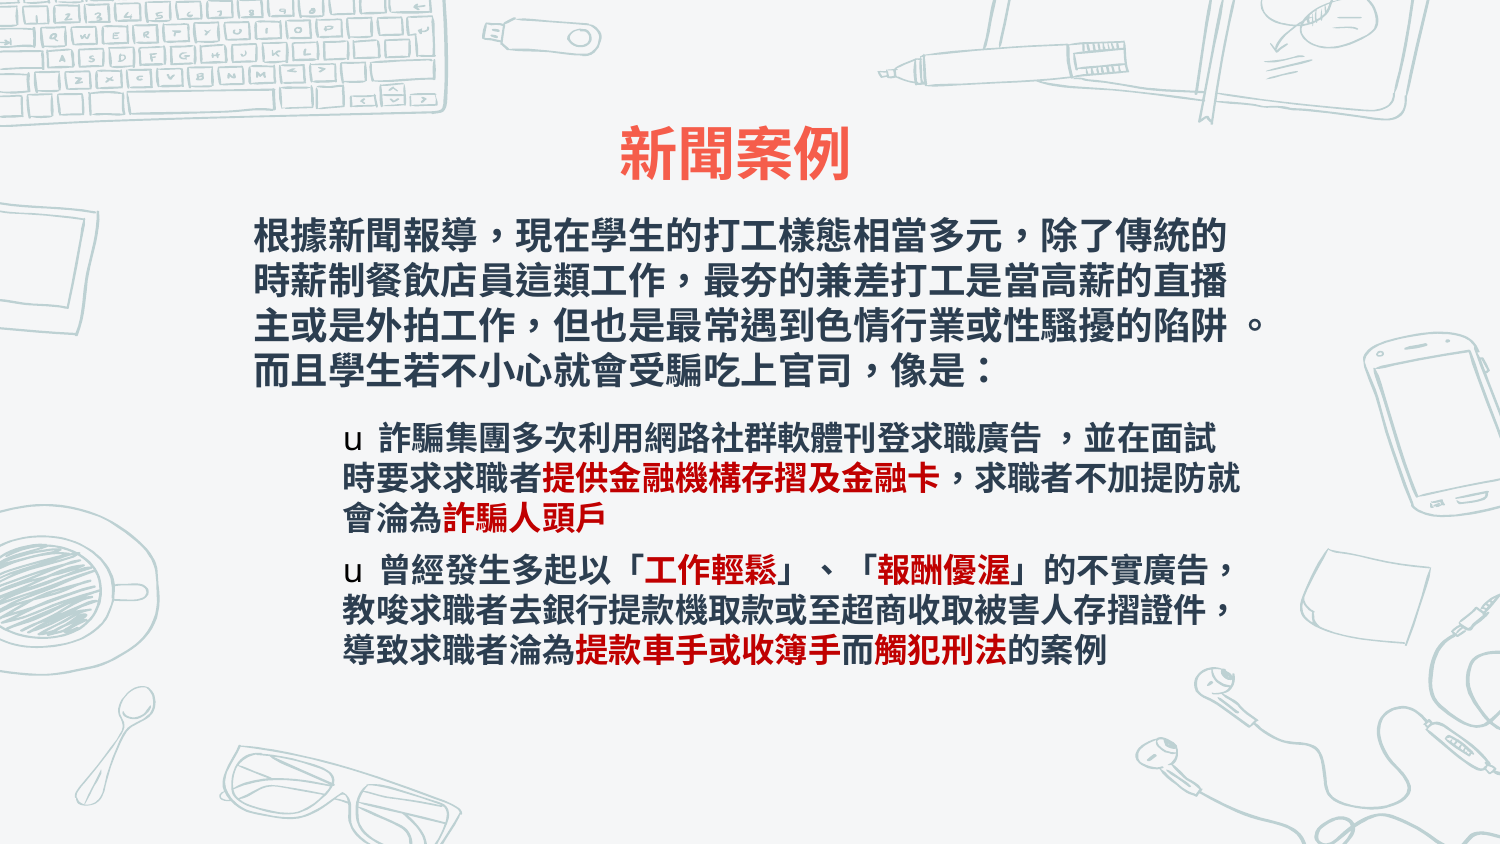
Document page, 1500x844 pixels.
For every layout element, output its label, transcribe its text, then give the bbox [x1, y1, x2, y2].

title 新聞案例 [171, 102, 1300, 198]
text_box 根據新聞報導，現在學生的打工樣態相當多元，除了傳統的時薪制餐飲店員這類工作，最夯的兼差打工是當高薪的直播主或是外拍工作，但也是最常遇到色情行業或性騷擾的陷阱 。而且學生若不小心就會受騙吃上官司，像是： 詐騙集團多次利用網路社群軟體刊登求職廣告 ，並在面試時要求求職者提供金融機構存摺及金融卡，求職者不加提防就會淪為詐騙人頭戶 曾經發生多起以「工作輕鬆」、「報酬優渥」的不實廣告，教唆求職者去銀行提款機取款或至超商收取被害人存摺證件，導致求職者淪為提款車手或收簿手而觸犯刑法的案例 [238, 197, 1262, 770]
